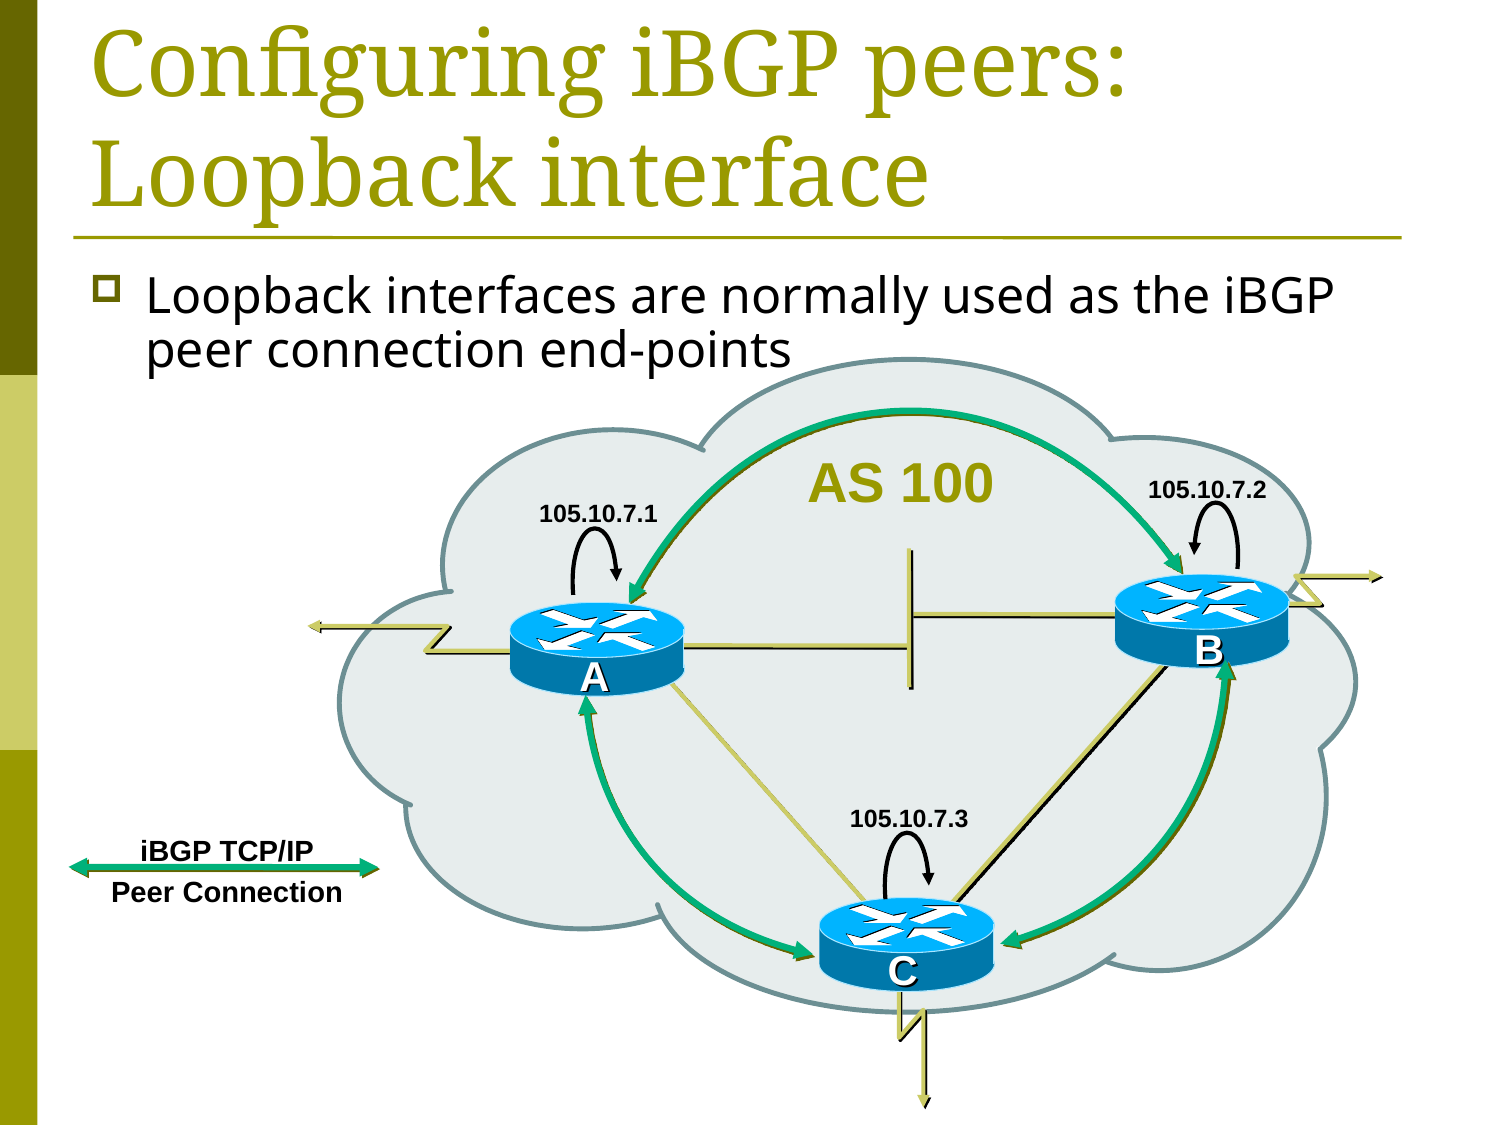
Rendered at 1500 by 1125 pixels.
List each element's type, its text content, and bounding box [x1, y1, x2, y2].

list Loopback interfaces are normally used as the iBGP peer connection end-points [75, 262, 1426, 453]
text_box B [1205, 653, 1216, 660]
title Configuring iBGP peers: Loopback interface [75, 0, 1426, 233]
picture [853, 906, 905, 922]
text_box A [579, 649, 609, 699]
picture [599, 633, 652, 650]
text_box 105.10.7.1 [524, 490, 673, 535]
text_box iBGP TCP/IP Peer Connection [96, 817, 334, 864]
text_box C [888, 943, 918, 994]
text_box A [592, 671, 598, 679]
picture [911, 906, 965, 923]
picture [542, 611, 596, 627]
text_box 105.10.7.3 [834, 794, 984, 840]
text_box B [1205, 642, 1214, 647]
text_box 105.10.7.2 [1133, 466, 1282, 511]
picture [909, 929, 961, 945]
text_box AS 100 [757, 453, 1045, 514]
picture [539, 632, 592, 649]
text_box B [1194, 623, 1224, 673]
picture [602, 611, 654, 628]
text_box iBGP TCP/IP Peer Connection [96, 873, 334, 916]
picture [334, 453, 1361, 1018]
picture [849, 927, 902, 945]
